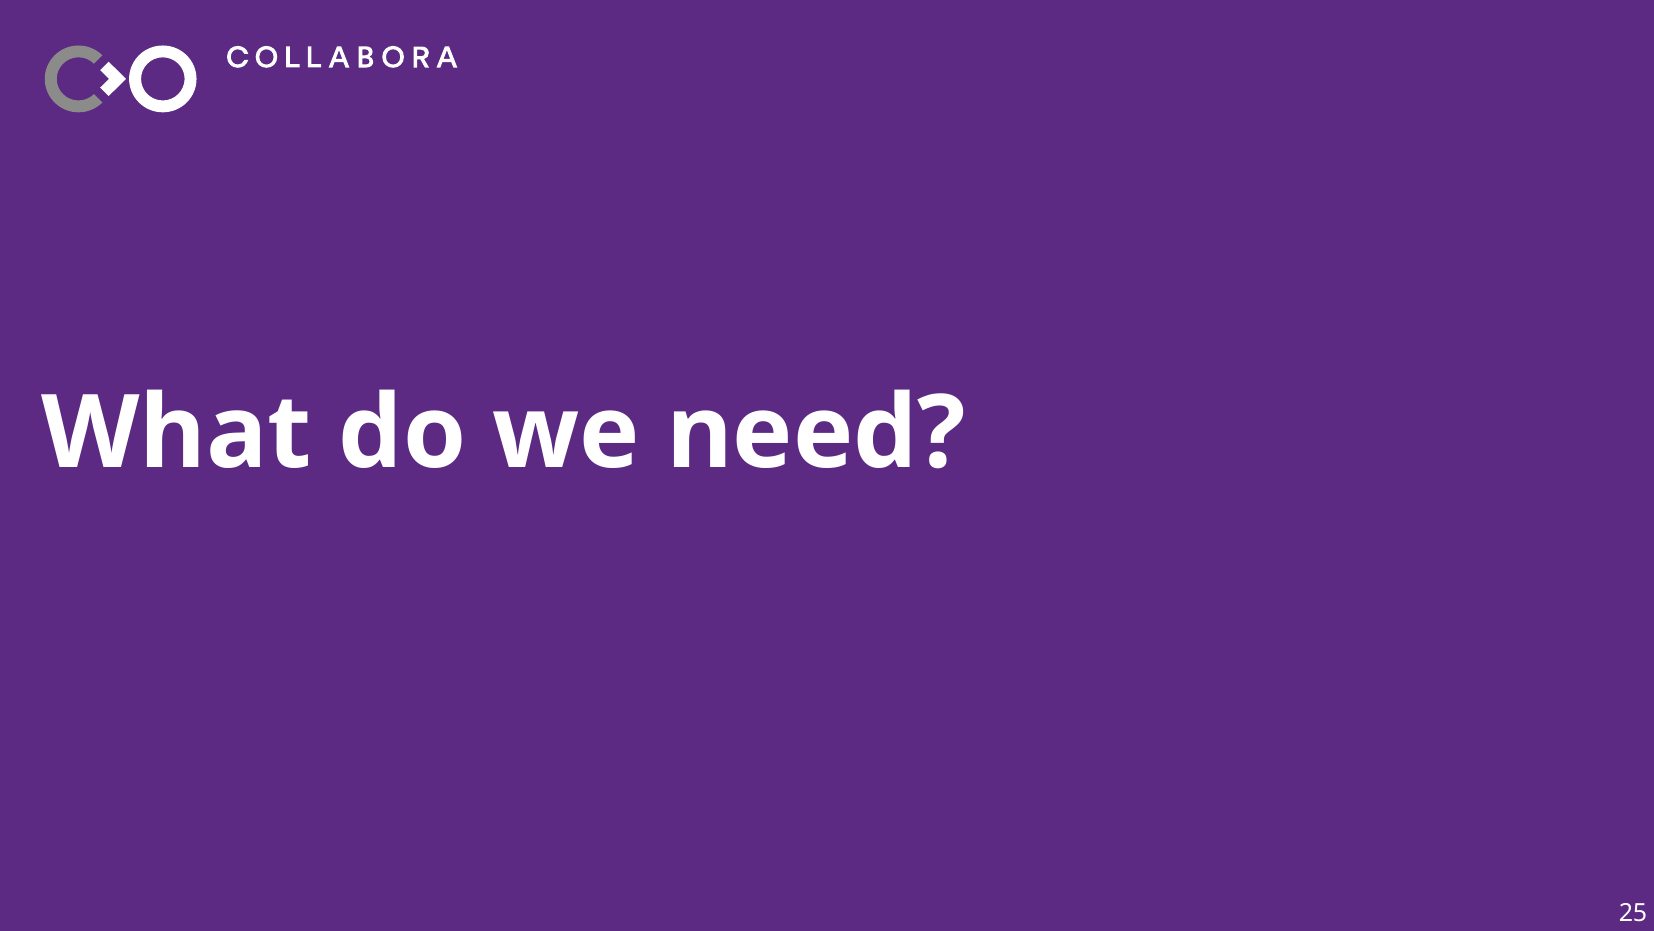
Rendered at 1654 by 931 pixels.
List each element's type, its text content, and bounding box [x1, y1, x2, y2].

title What do we need? [41, 315, 1530, 541]
